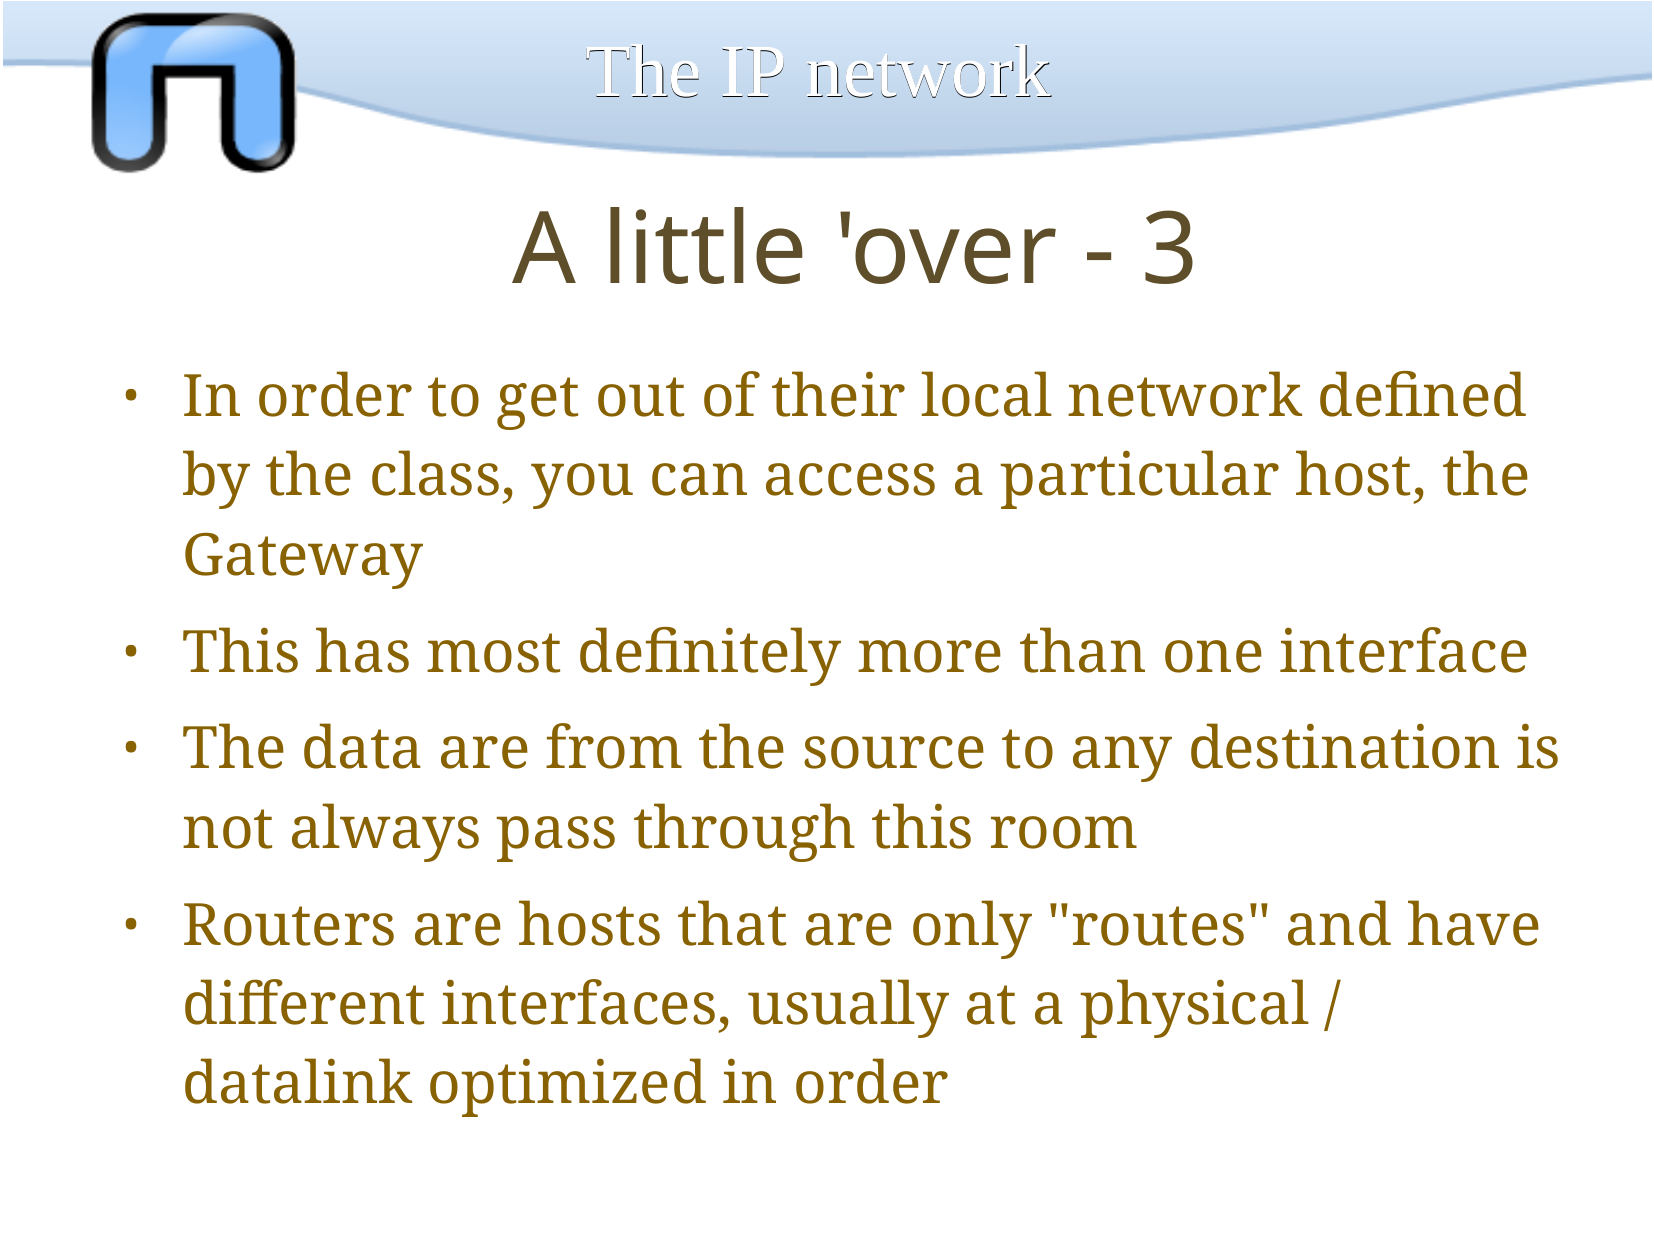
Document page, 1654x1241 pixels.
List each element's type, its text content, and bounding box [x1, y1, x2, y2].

picture [0, 0, 1654, 1241]
text_box The IP network [573, 29, 1063, 82]
list In order to get out of their local network defined by the class, you can access a particular host, the Gateway This has most definitely more than one interface The data are from the source to any destination is not always pass through this room Routers are hosts that are only "routes" and have different interfaces, usually at a physical / datalink optimized in order [88, 354, 1565, 1241]
title A little 'over - 3 [147, 82, 1565, 408]
